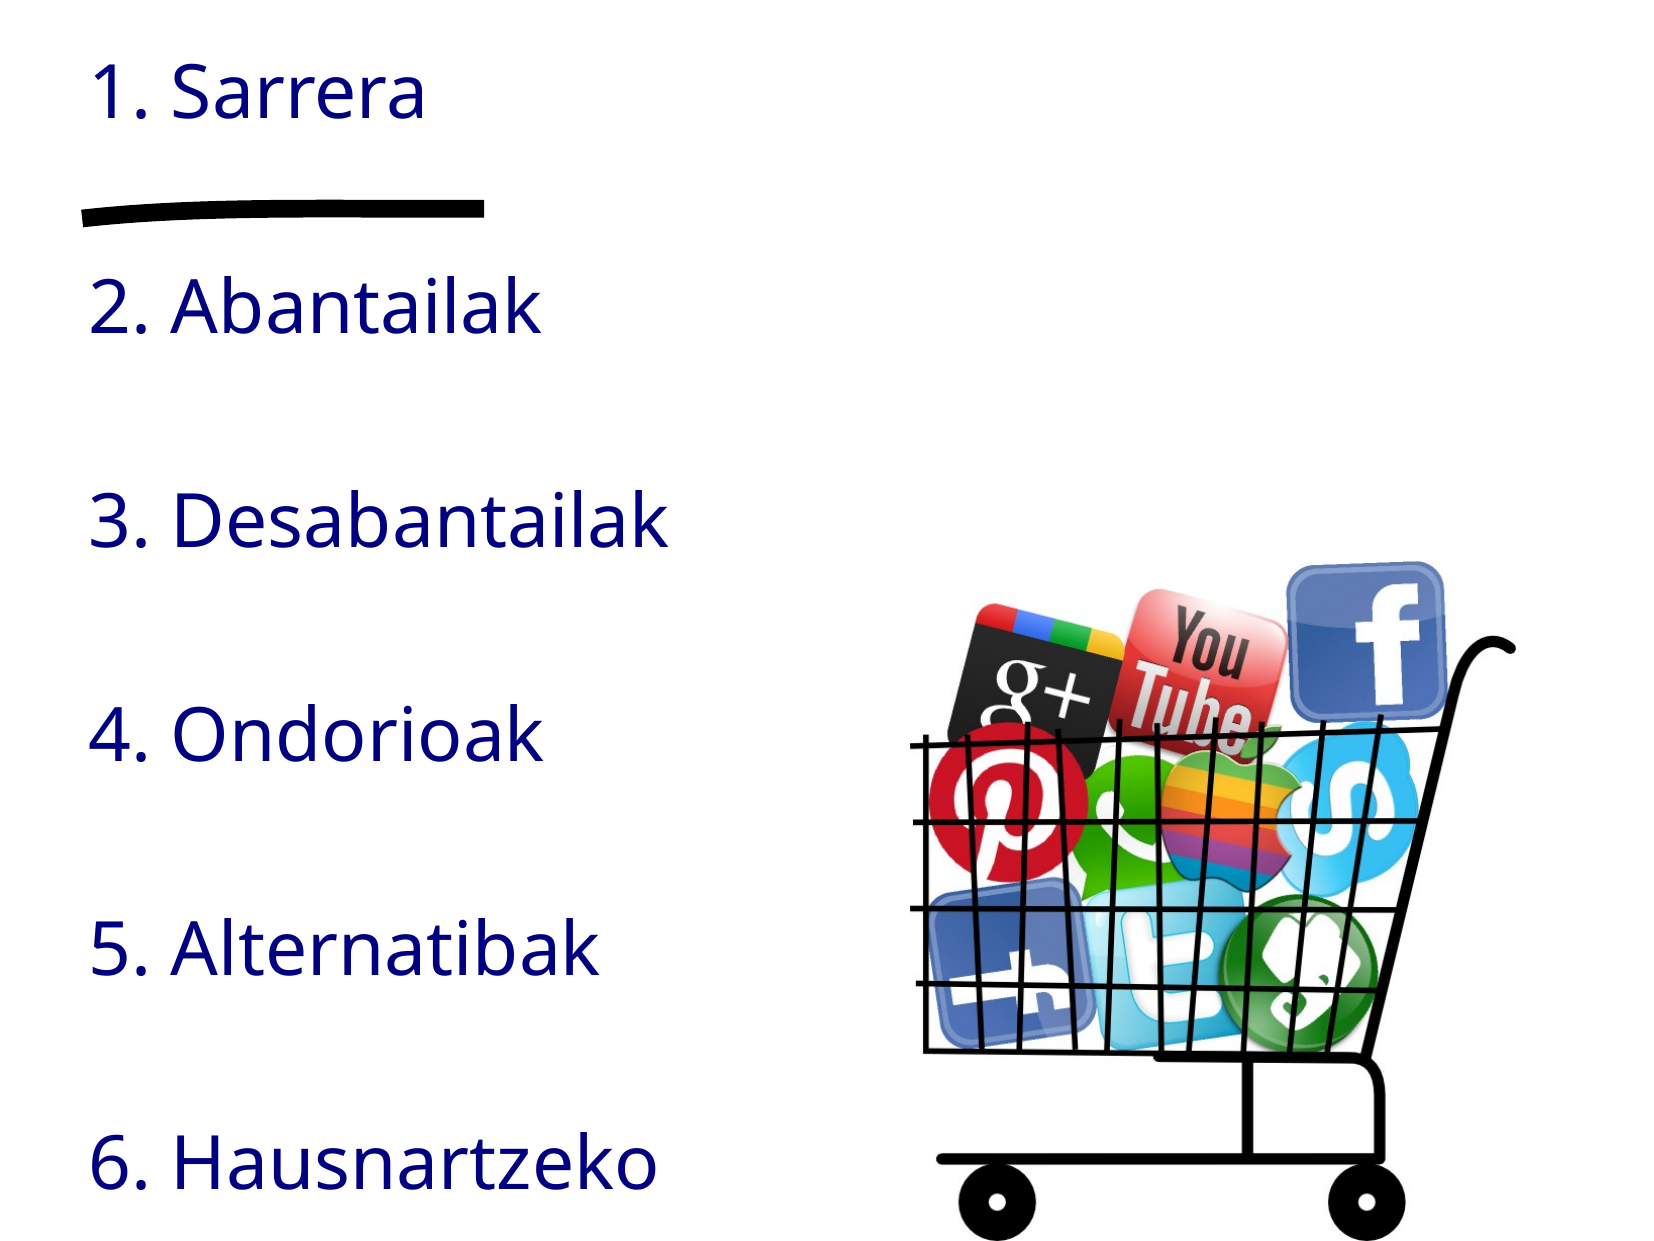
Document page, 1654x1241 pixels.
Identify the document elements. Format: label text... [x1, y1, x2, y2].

picture [910, 560, 1516, 1241]
title 1. Sarrera 2. Abantailak 3. Desabantailak 4. Ondorioak 5. Alternatibak 6. Hausnartzeko [88, 104, 827, 1116]
